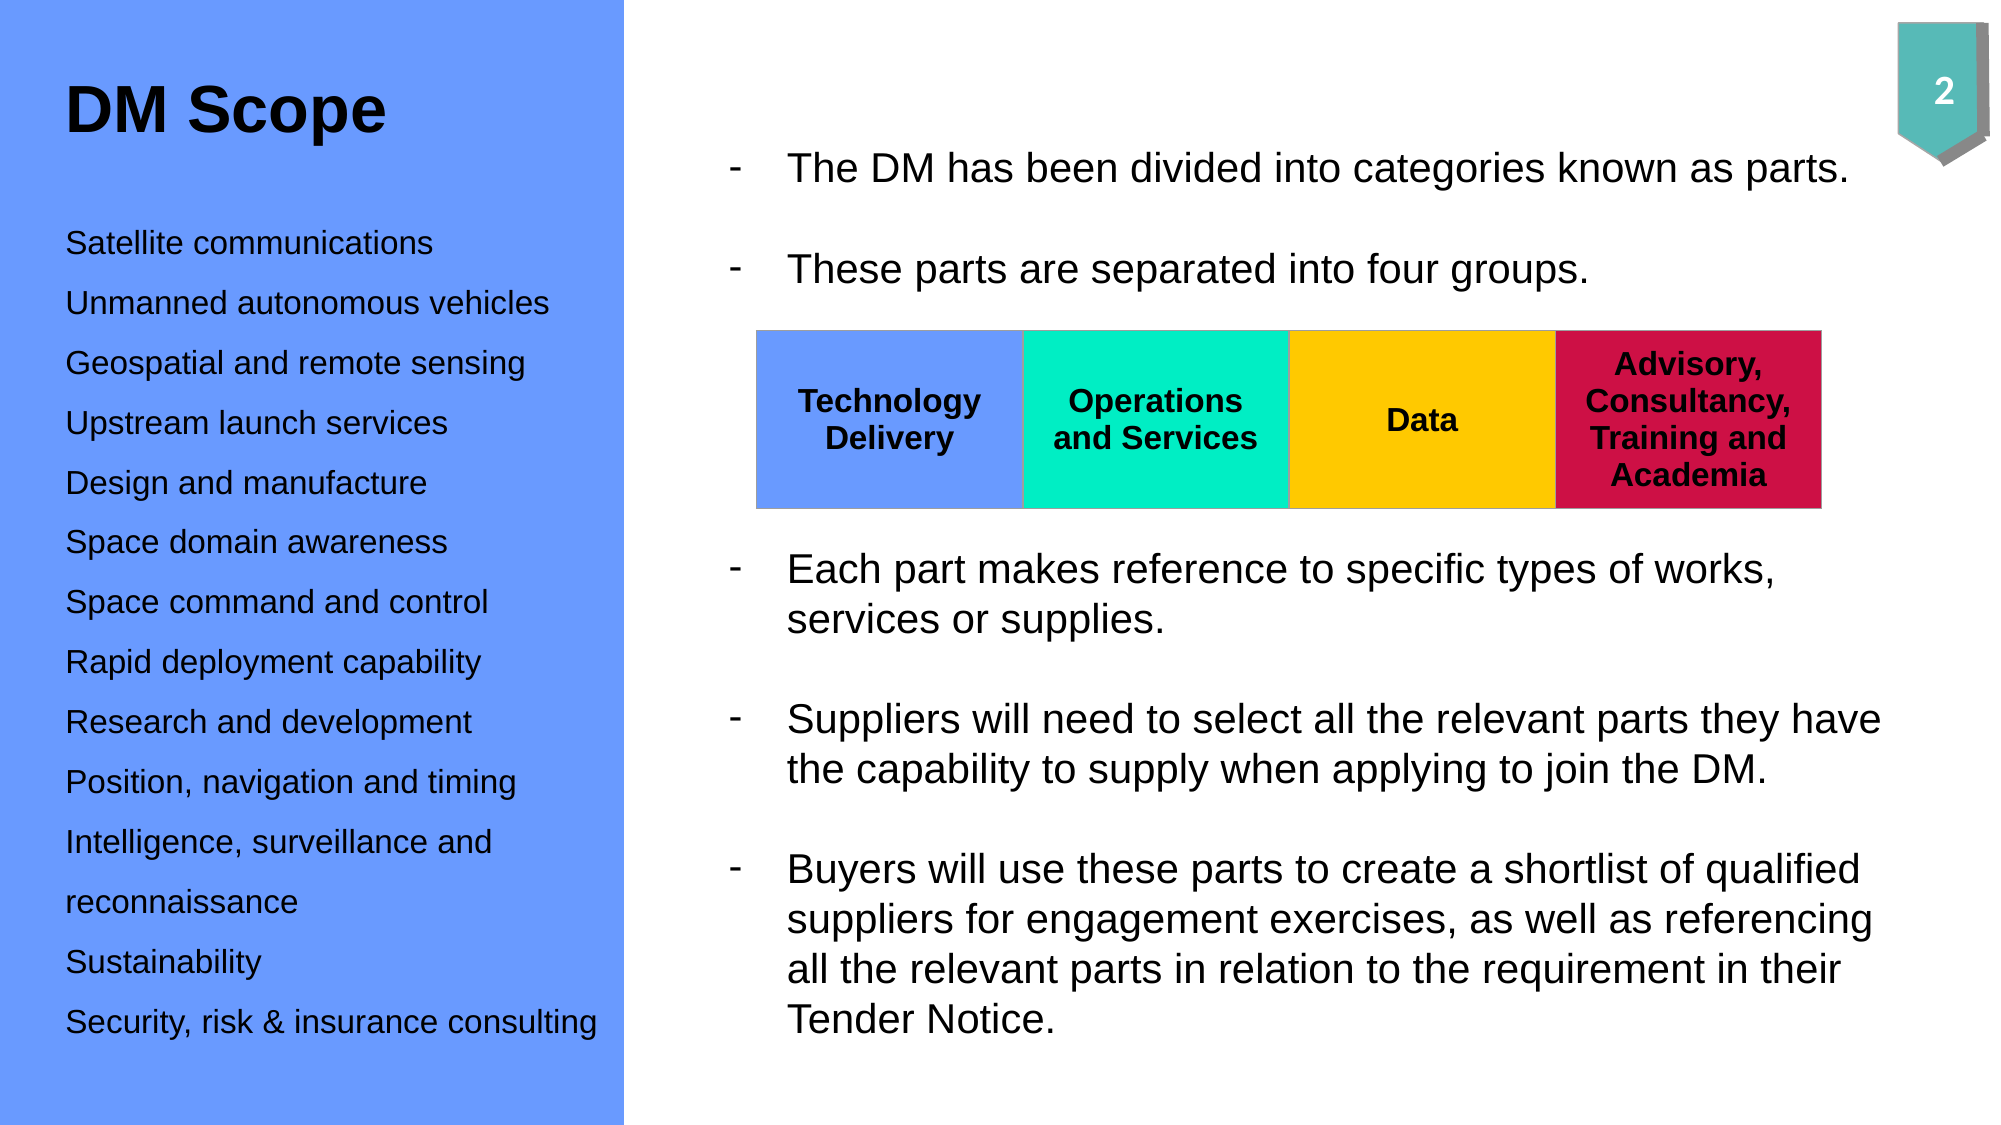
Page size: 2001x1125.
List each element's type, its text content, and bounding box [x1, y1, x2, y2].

table_header Data [1290, 331, 1555, 508]
text_box The DM has been divided into categories known as parts. These parts are separated into four groups. Each part makes reference to specific types of works, services or supplies. Suppliers will need to select all the relevant parts they have the capability to supply when applying to join the DM. Buyers will use these parts to create a shortlist of qualified suppliers for engagement exercises, as well as referencing all the relevant parts in relation to the requirement in their Tender Notice. [711, 141, 1899, 1037]
title Satellite communications Unmanned autonomous vehicles Geospatial and remote sensing Upstream launch services Design and manufacture Space domain awareness Space command and control Rapid deployment capability Research and development Position, navigation and timing Intelligence, surveillance and reconnaissance Sustainability Security, risk & insurance consulting [65, 201, 613, 924]
text_box 2 [1916, 48, 1973, 138]
table_header Technology Delivery [757, 331, 1022, 508]
table_header Advisory, Consultancy, Training and Academia [1556, 331, 1821, 508]
text_box [1898, 22, 1979, 160]
table_header Operations and Services [1024, 331, 1288, 508]
title DM Scope [65, 65, 567, 201]
